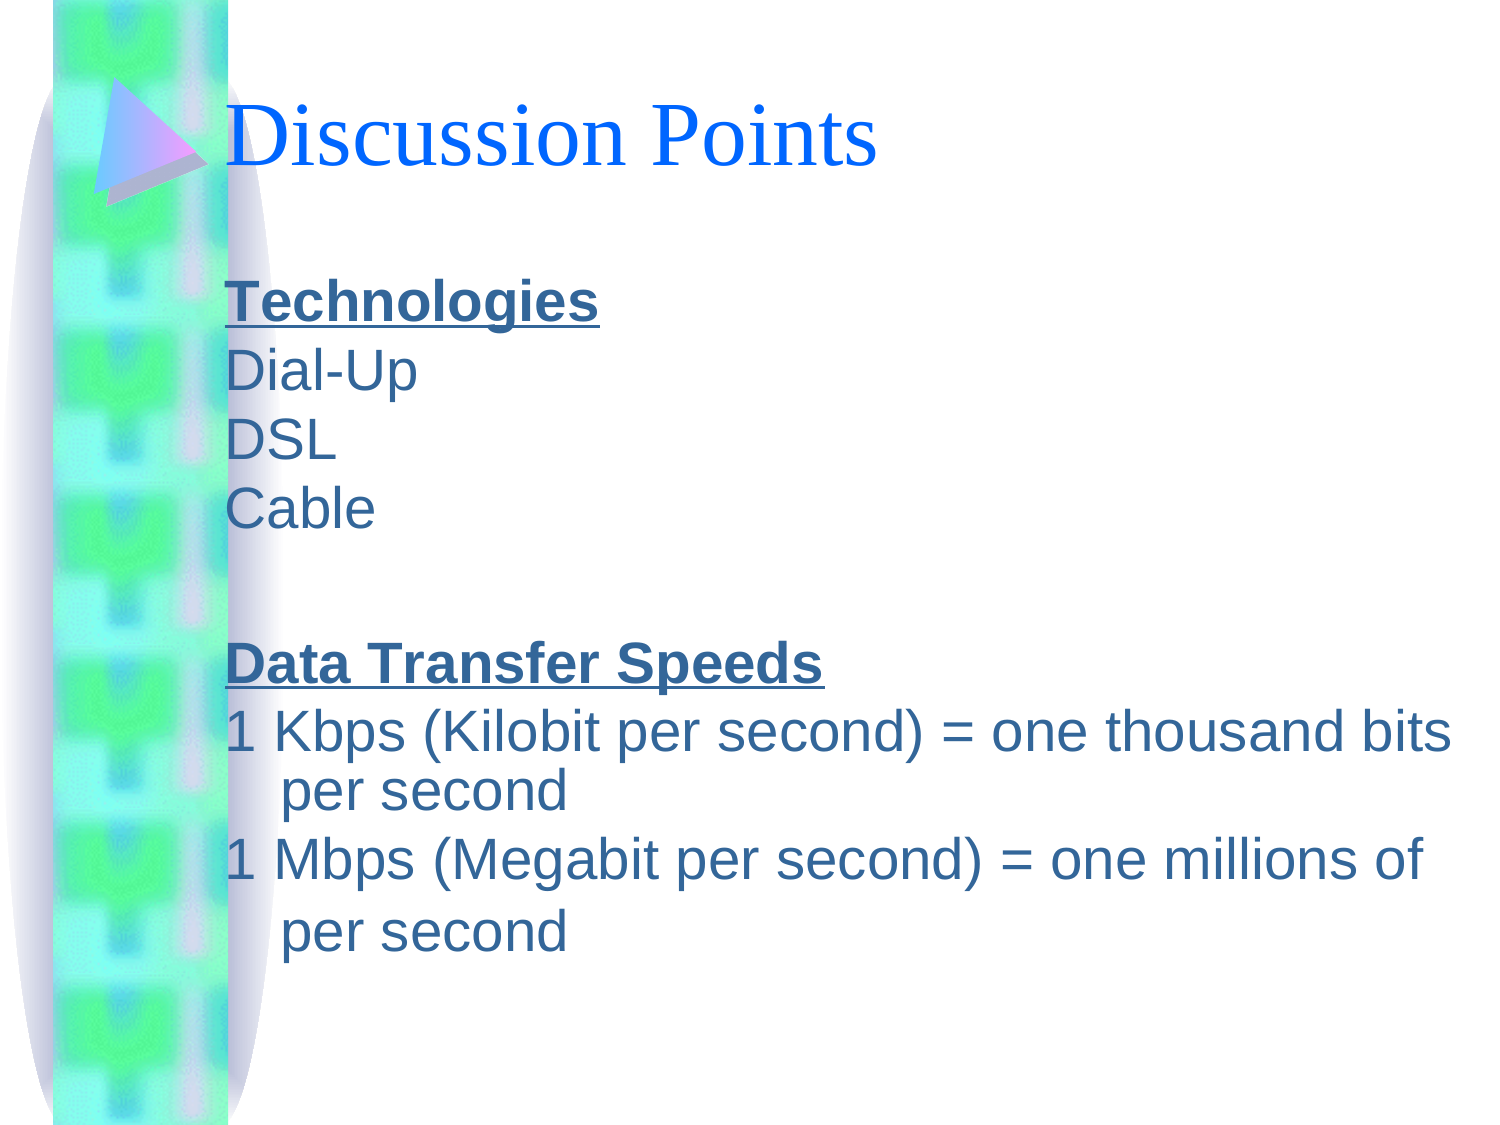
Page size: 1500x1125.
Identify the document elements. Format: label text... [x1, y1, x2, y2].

picture [53, 0, 229, 1125]
list Technologies Dial-Up DSL Cable Data Transfer Speeds 1 Kbps (Kilobit per second) = one thousand bits per second 1 Mbps (Megabit per second) = one millions of per second [224, 274, 1500, 975]
title Discussion Points [224, 40, 1500, 228]
